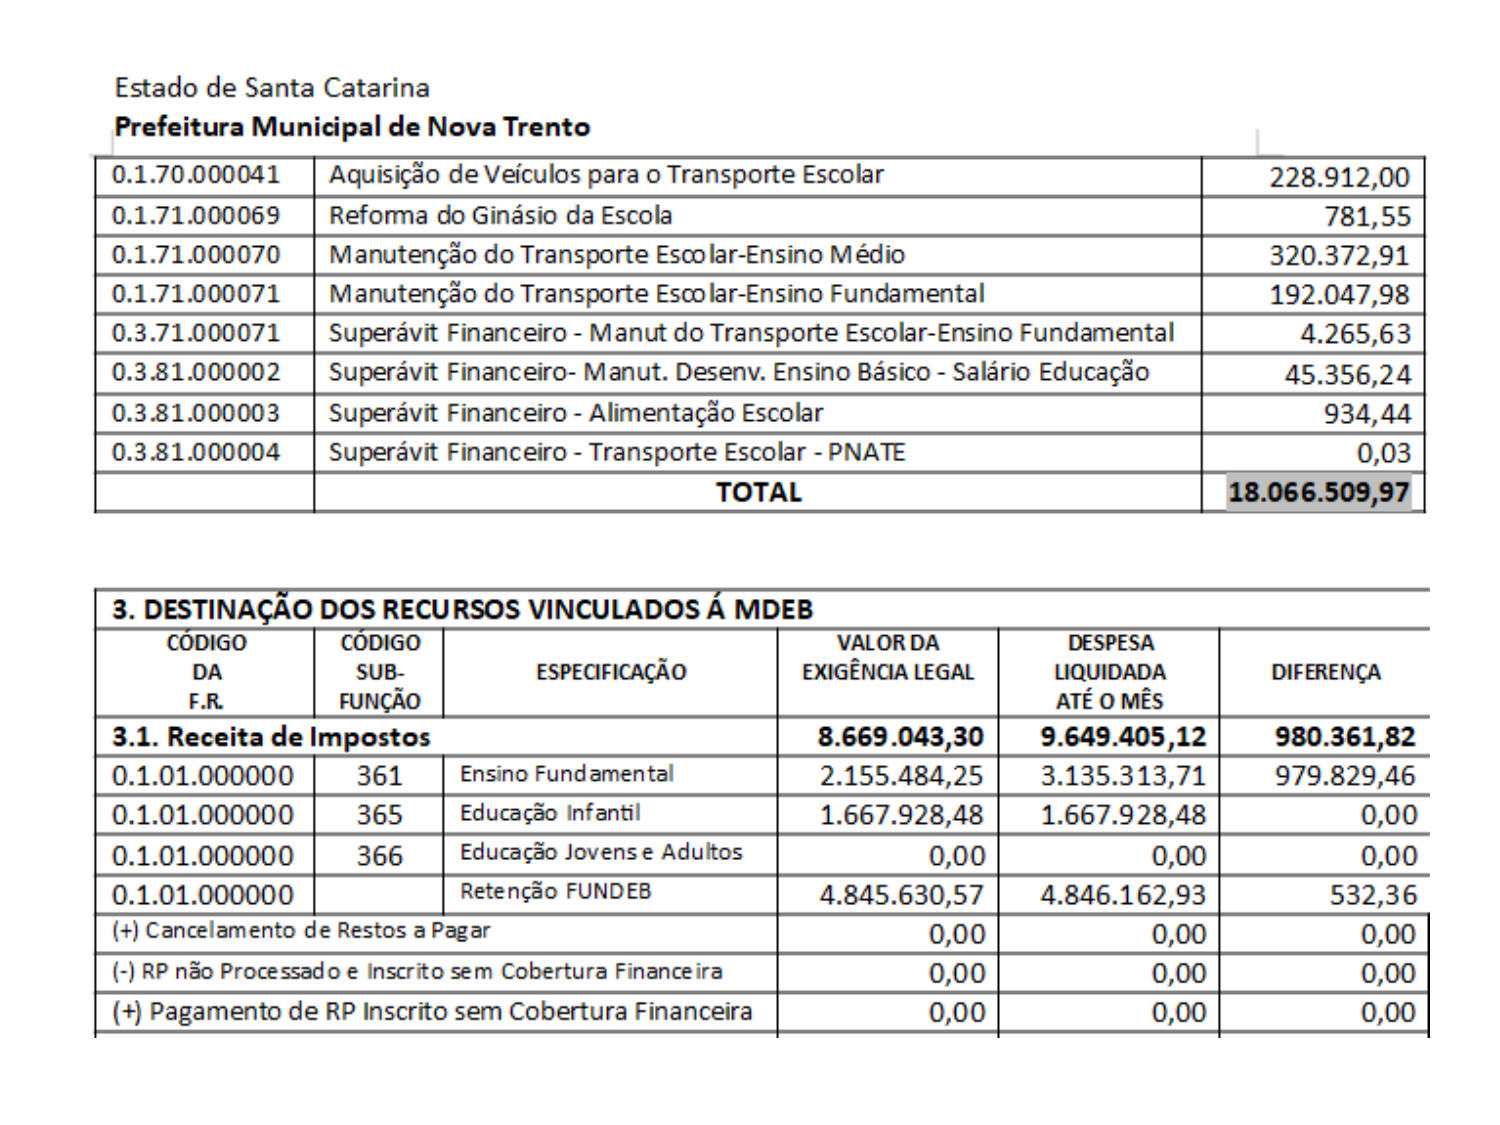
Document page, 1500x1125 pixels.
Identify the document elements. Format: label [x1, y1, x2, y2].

picture [89, 70, 1430, 1038]
